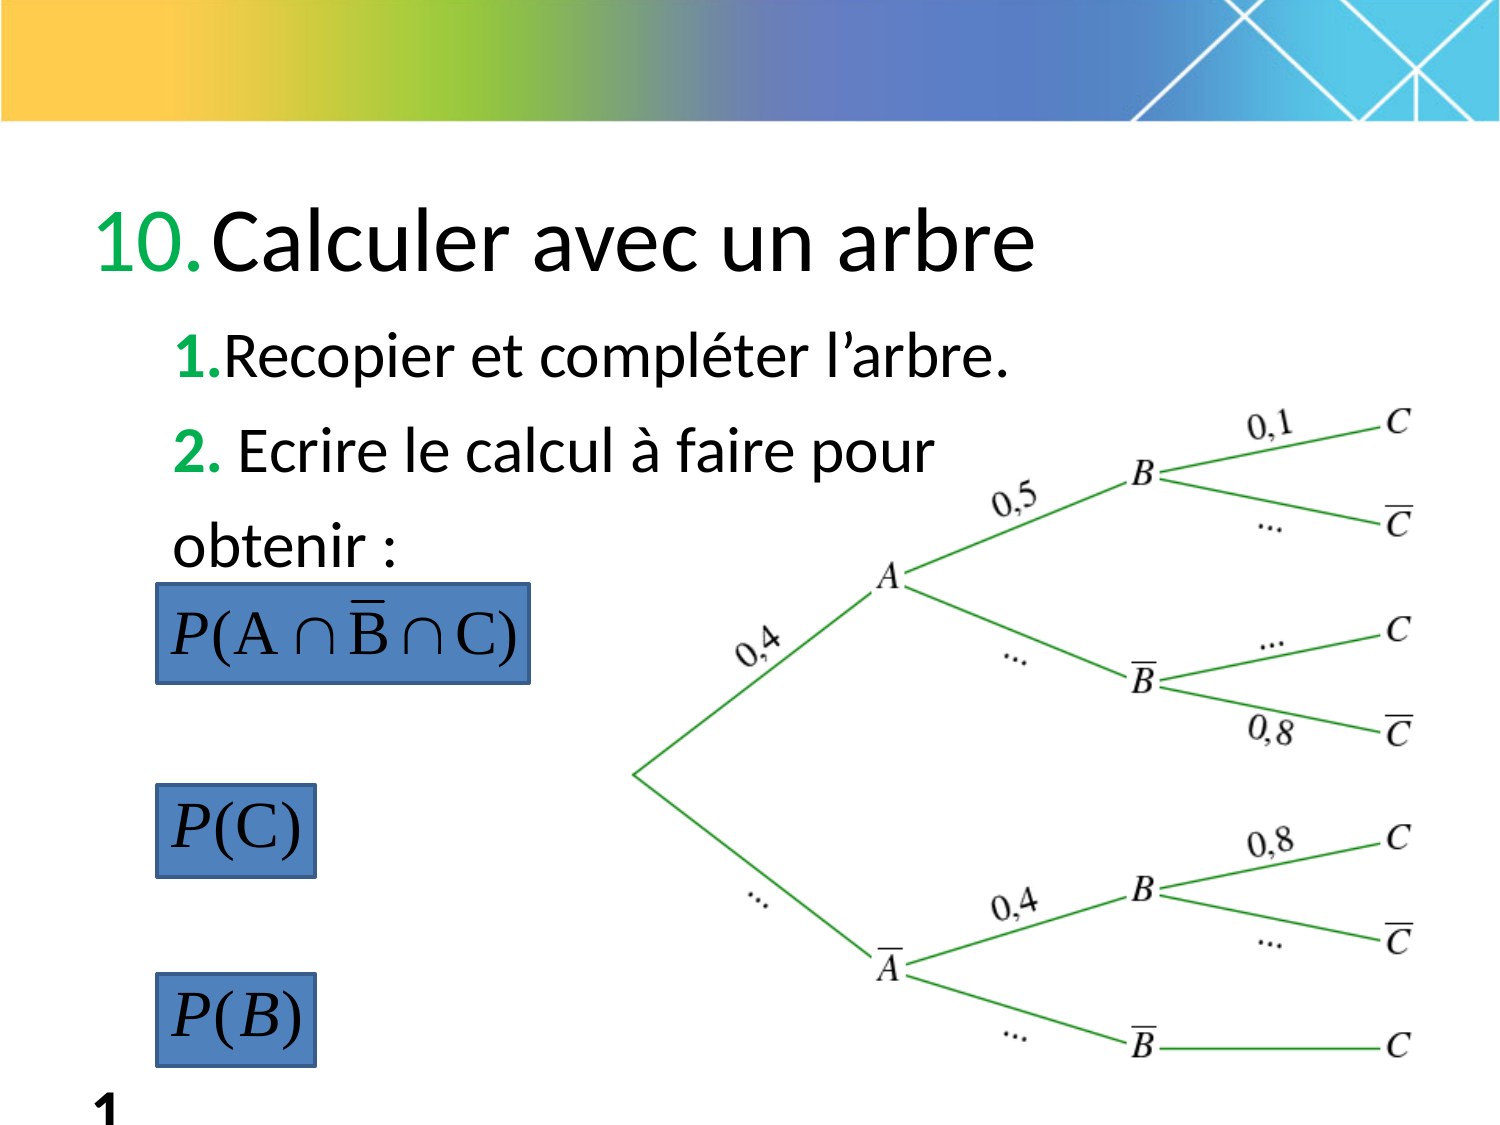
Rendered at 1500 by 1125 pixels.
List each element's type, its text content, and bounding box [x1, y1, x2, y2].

chart [159, 586, 527, 681]
list 1.Recopier et compléter l’arbre. 2. Ecrire le calcul à faire pour obtenir : a. b. c. [75, 304, 1426, 1067]
chart [159, 786, 314, 875]
chart [159, 976, 314, 1064]
title Calculer avec un arbre [75, 164, 1426, 304]
